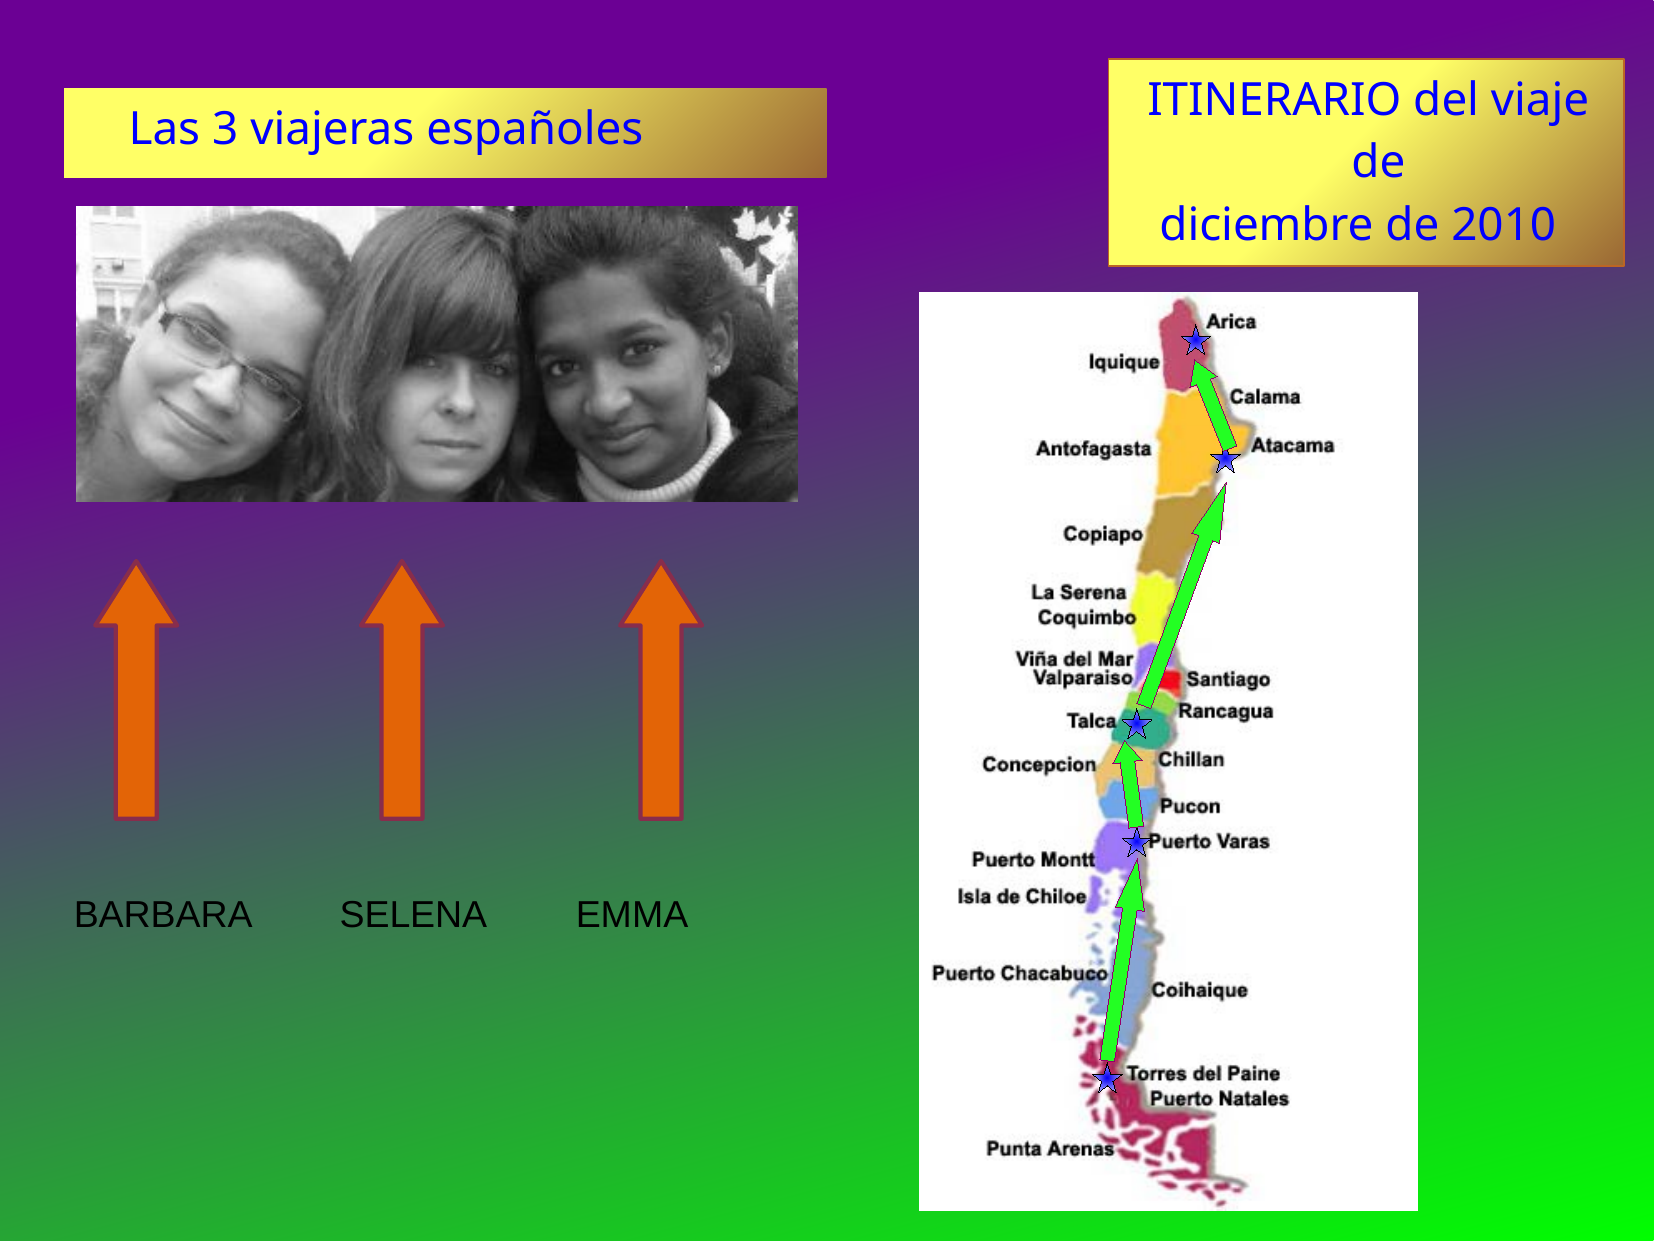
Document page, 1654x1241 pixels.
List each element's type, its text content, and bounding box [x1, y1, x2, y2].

text_box [360, 560, 443, 819]
text_box SELENA [324, 885, 561, 943]
text_box Las 3 viajeras españoles [64, 88, 827, 178]
text_box [1181, 324, 1211, 355]
text_box [620, 560, 703, 819]
text_box EMMA [561, 885, 768, 943]
picture [76, 206, 798, 502]
text_box [1189, 359, 1241, 473]
text_box [1122, 708, 1152, 739]
text_box [1092, 858, 1145, 1093]
text_box [1136, 482, 1227, 709]
text_box BARBARA [59, 885, 324, 943]
text_box [95, 560, 178, 819]
text_box ITINERARIO del viaje de diciembre de 2010 [1108, 59, 1625, 266]
text_box [1112, 740, 1152, 857]
picture [919, 292, 1418, 1211]
